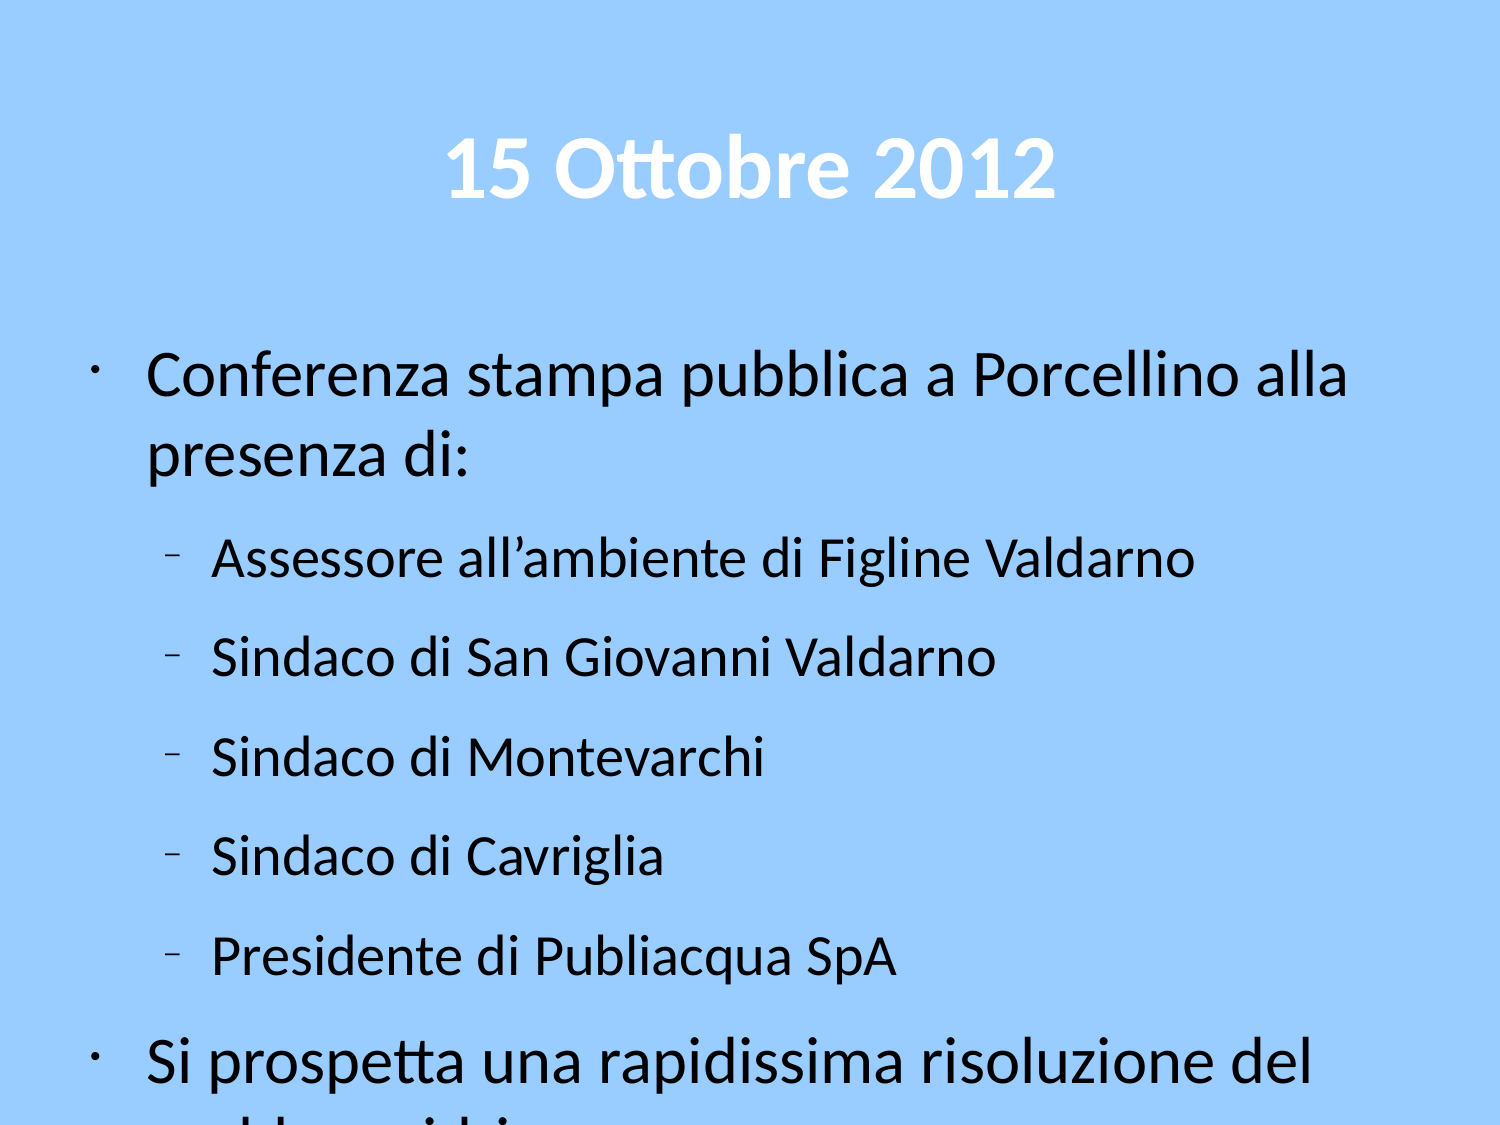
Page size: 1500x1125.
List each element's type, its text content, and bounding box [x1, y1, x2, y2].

title 15 Ottobre 2012 [75, 91, 1425, 279]
list Conferenza stampa pubblica a Porcellino alla presenza di: Assessore all’ambiente di Figline Valdarno Sindaco di San Giovanni Valdarno Sindaco di Montevarchi Sindaco di Cavriglia Presidente di Publiacqua SpA Si prospetta una rapidissima risoluzione del problema idrico Comunicato stampa del Comune di Figline V.no [75, 314, 1425, 1125]
